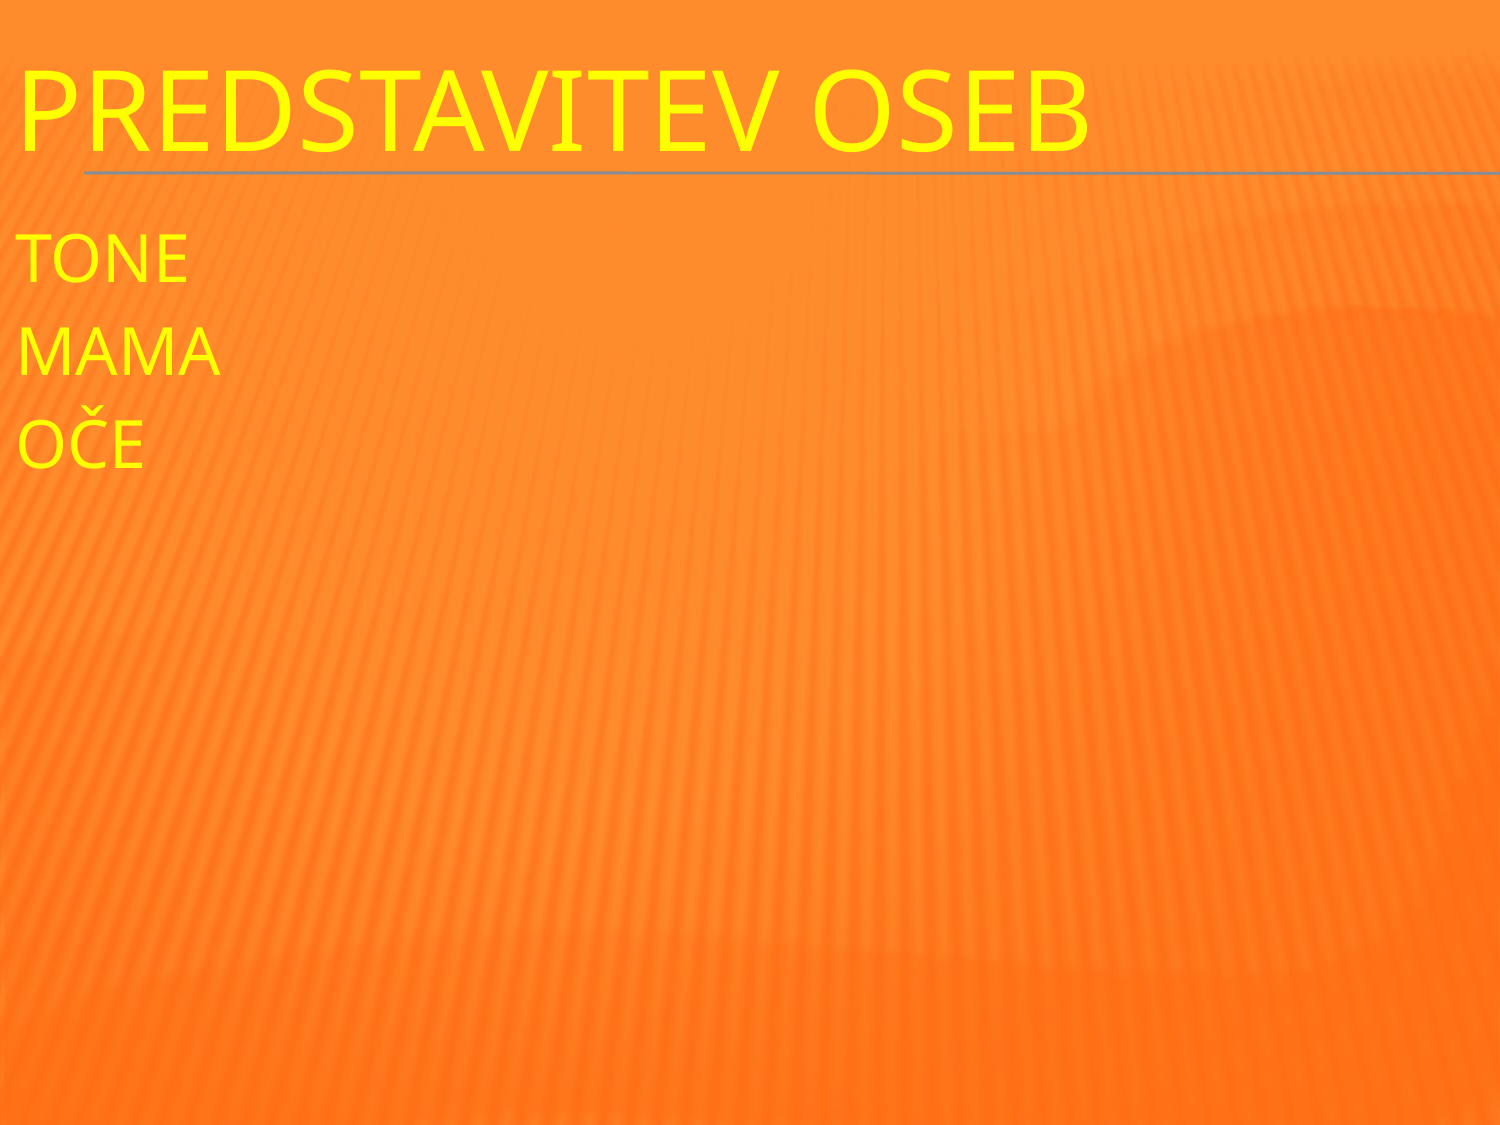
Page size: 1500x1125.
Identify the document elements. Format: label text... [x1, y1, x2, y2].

title PREDSTAVITEV OSEB [0, 0, 1500, 208]
list TONE MAMA OČE [0, 208, 1500, 1125]
